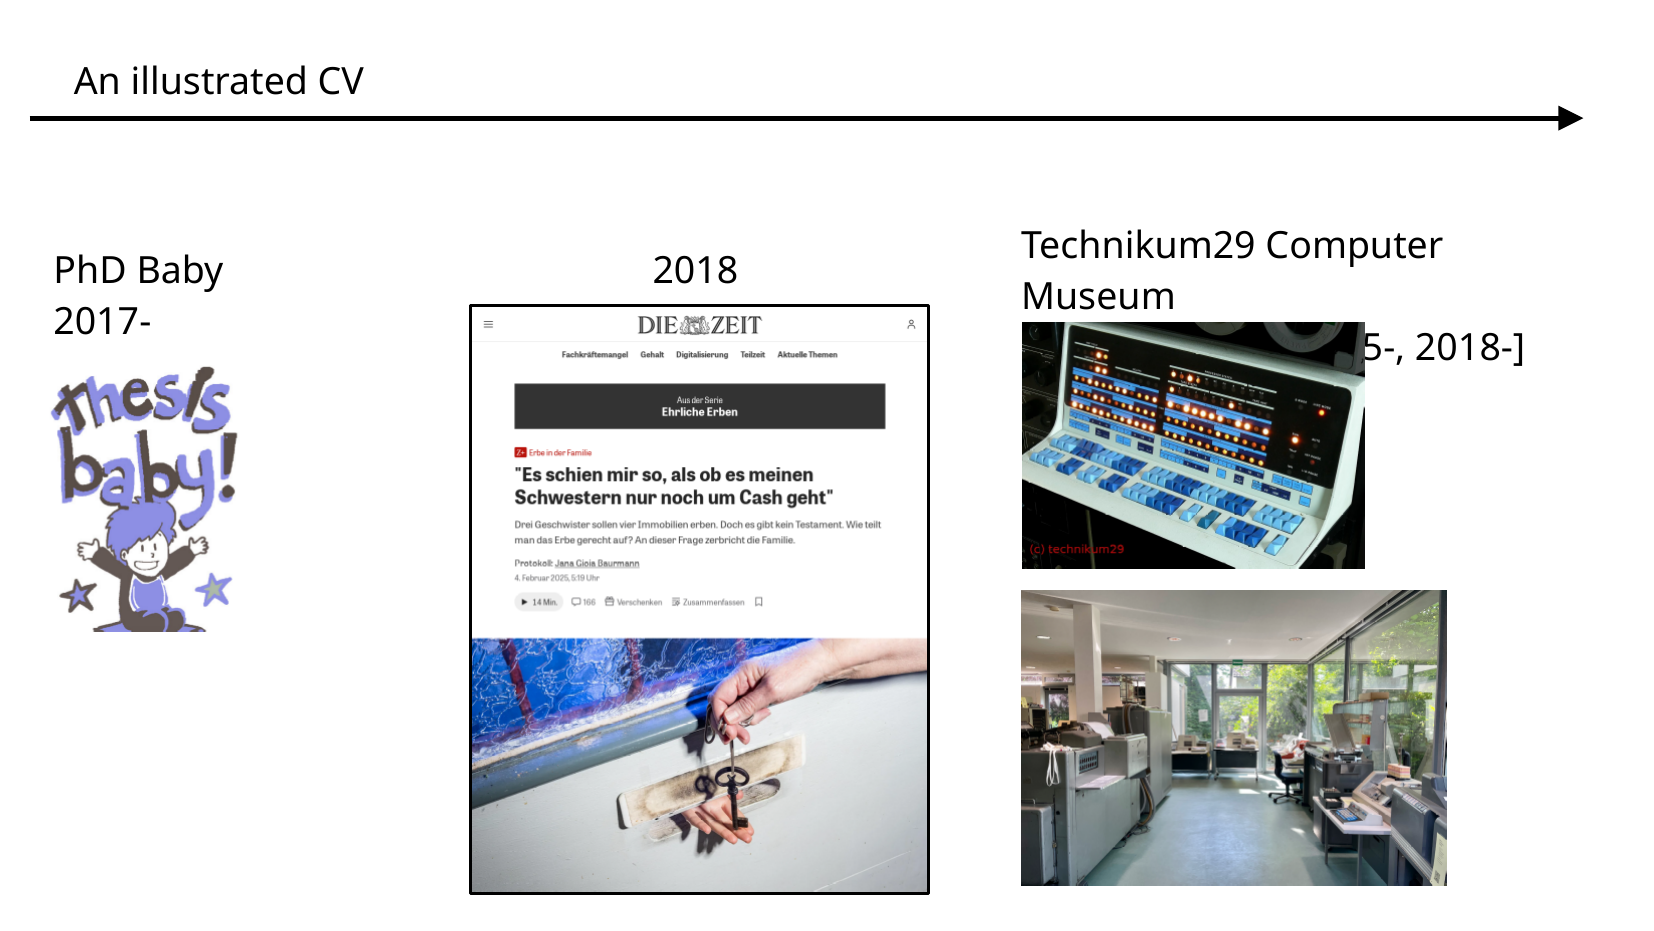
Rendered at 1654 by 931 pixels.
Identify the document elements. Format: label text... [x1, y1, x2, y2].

text_box 2018 [637, 236, 756, 296]
picture [1022, 322, 1365, 569]
picture [472, 307, 928, 892]
text_box Technikum29 Computer Museum near Frankfurt [2005-, 2018-] [1006, 210, 1608, 327]
text_box PhD Baby 2017- [38, 236, 266, 353]
text_box An illustrated CV [59, 47, 975, 108]
picture [11, 365, 279, 632]
picture [1021, 590, 1447, 886]
